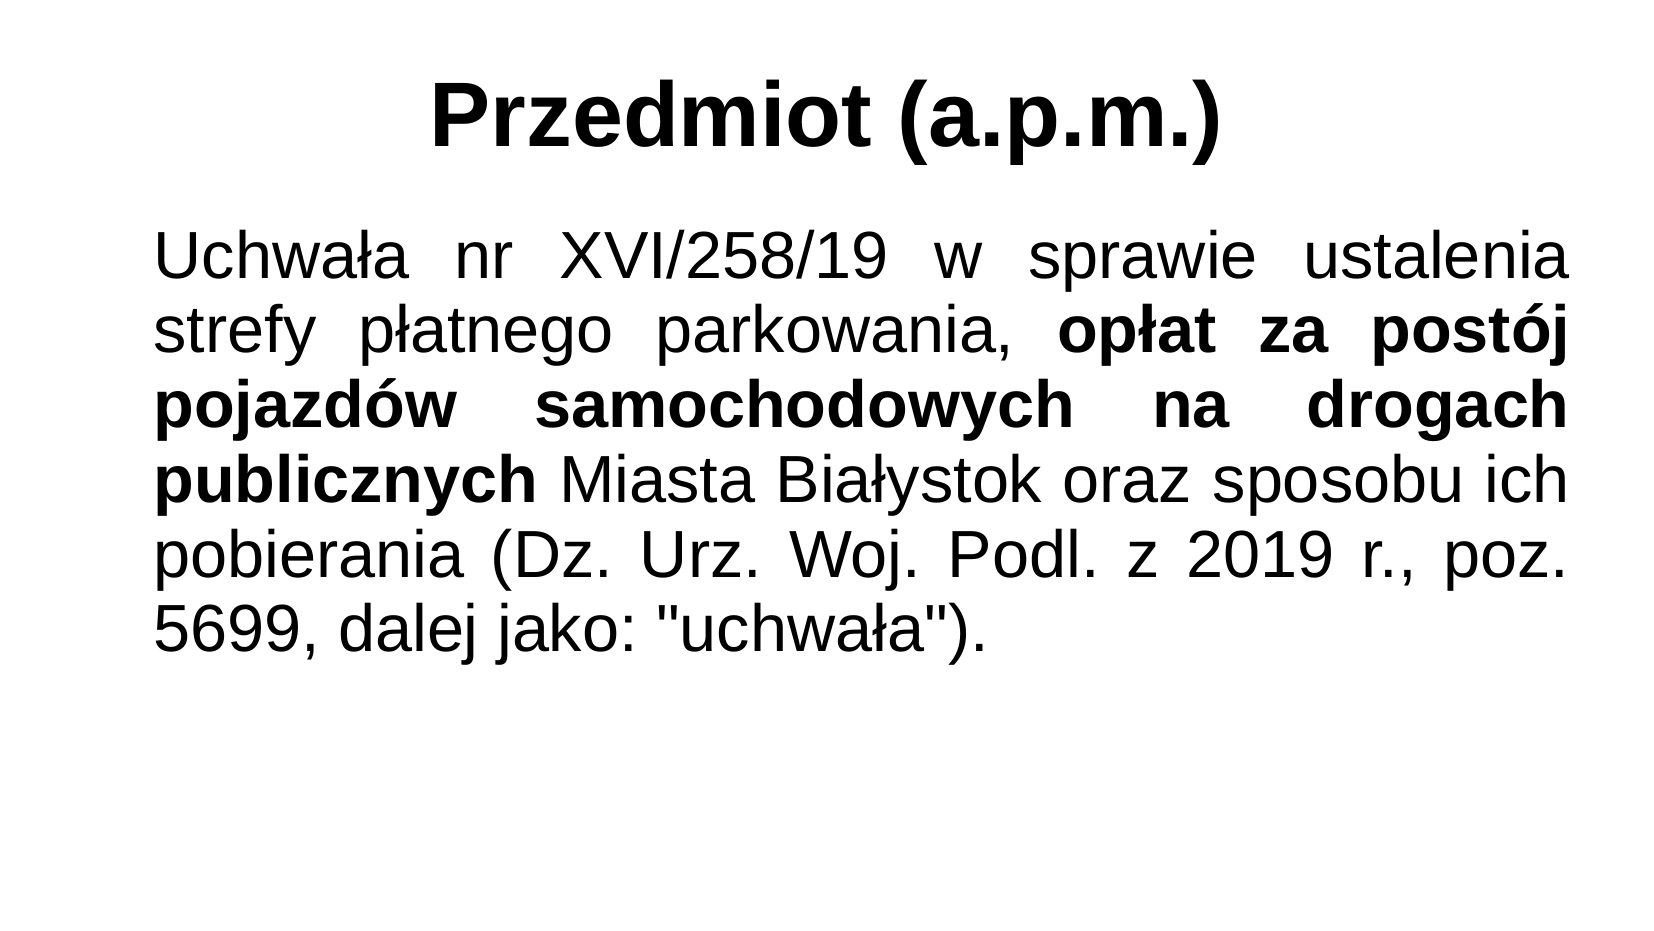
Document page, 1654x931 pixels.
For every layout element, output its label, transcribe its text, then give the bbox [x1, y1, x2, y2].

list Uchwała nr XVI/258/19 w sprawie ustalenia strefy płatnego parkowania, opłat za postój pojazdów samochodowych na drogach publicznych Miasta Białystok oraz sposobu ich pobierania (Dz. Urz. Woj. Podl. z 2019 r., poz. 5699, dalej jako: "uchwała"). [82, 217, 1571, 758]
title Przedmiot (a.p.m.) [82, 37, 1571, 193]
